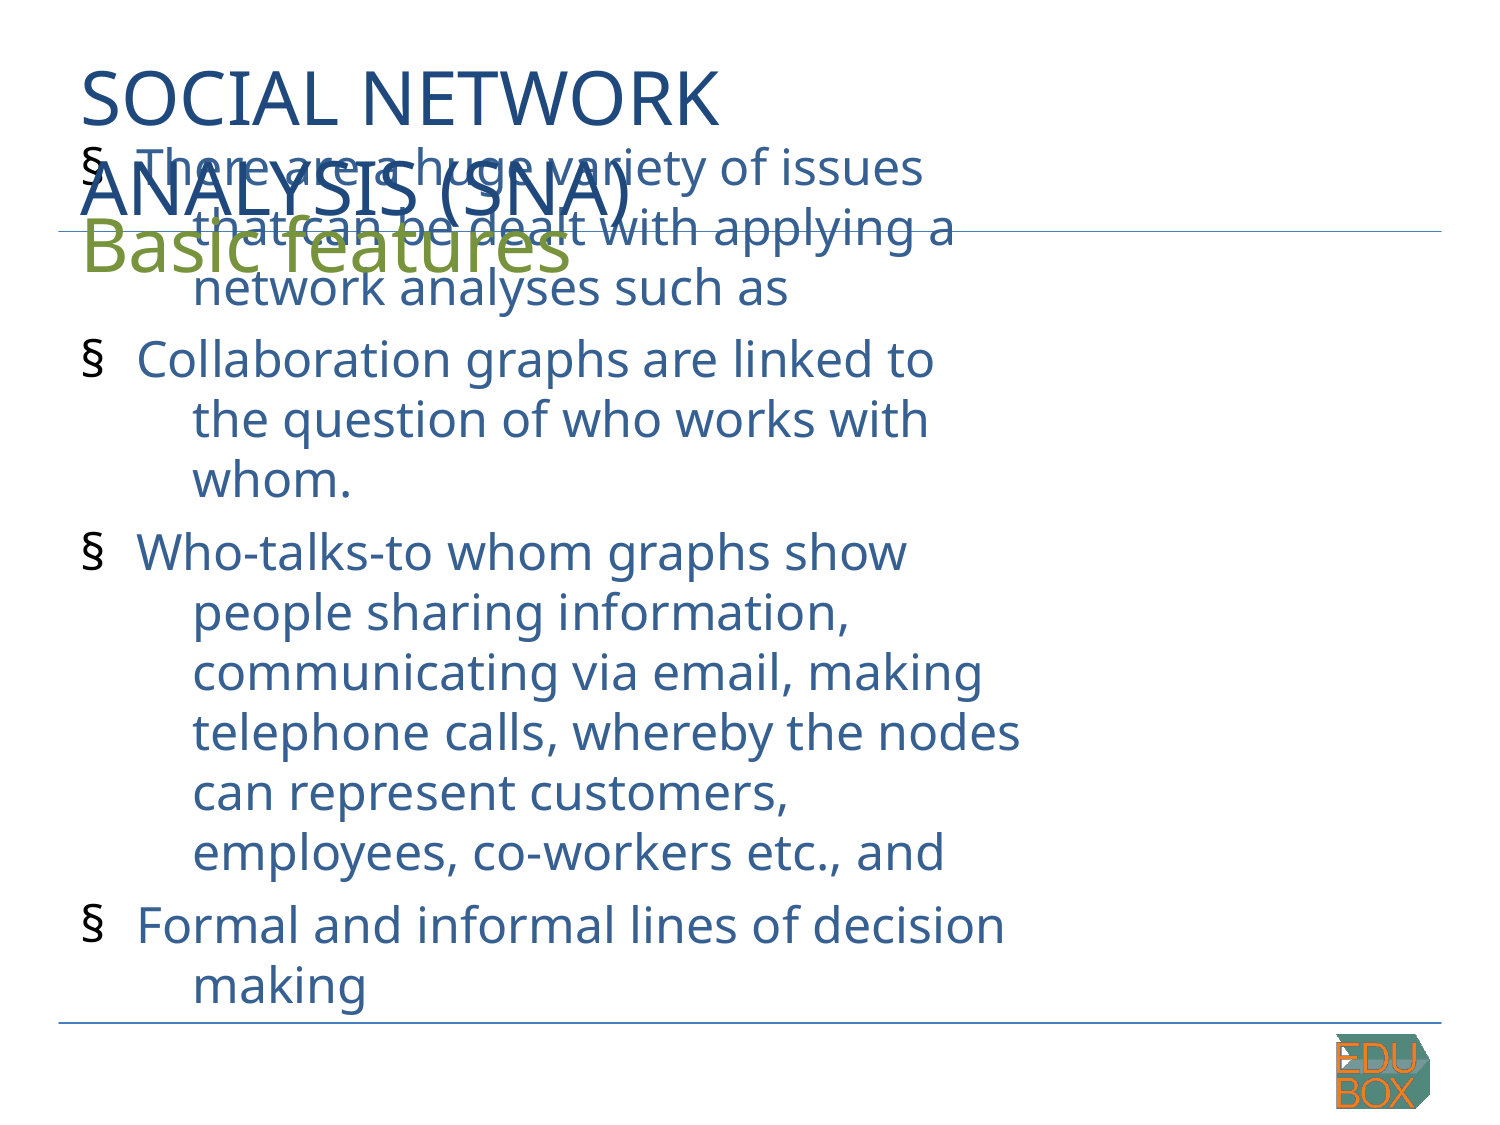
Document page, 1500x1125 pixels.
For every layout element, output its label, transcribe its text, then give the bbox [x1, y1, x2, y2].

picture [1328, 1028, 1437, 1114]
list Basic features [64, 127, 1040, 247]
title SOCIAL NETWORK ANALYSIS (SNA) [66, 42, 1459, 153]
list There are a huge variety of issues that can be dealt with applying a network analyses such as Collaboration graphs are linked to the question of who works with whom. Who-talks-to whom graphs show people sharing information, communicating via email, making telephone calls, whereby the nodes can represent customers, employees, co-workers etc., and Formal and informal lines of decision making [75, 255, 1426, 1005]
